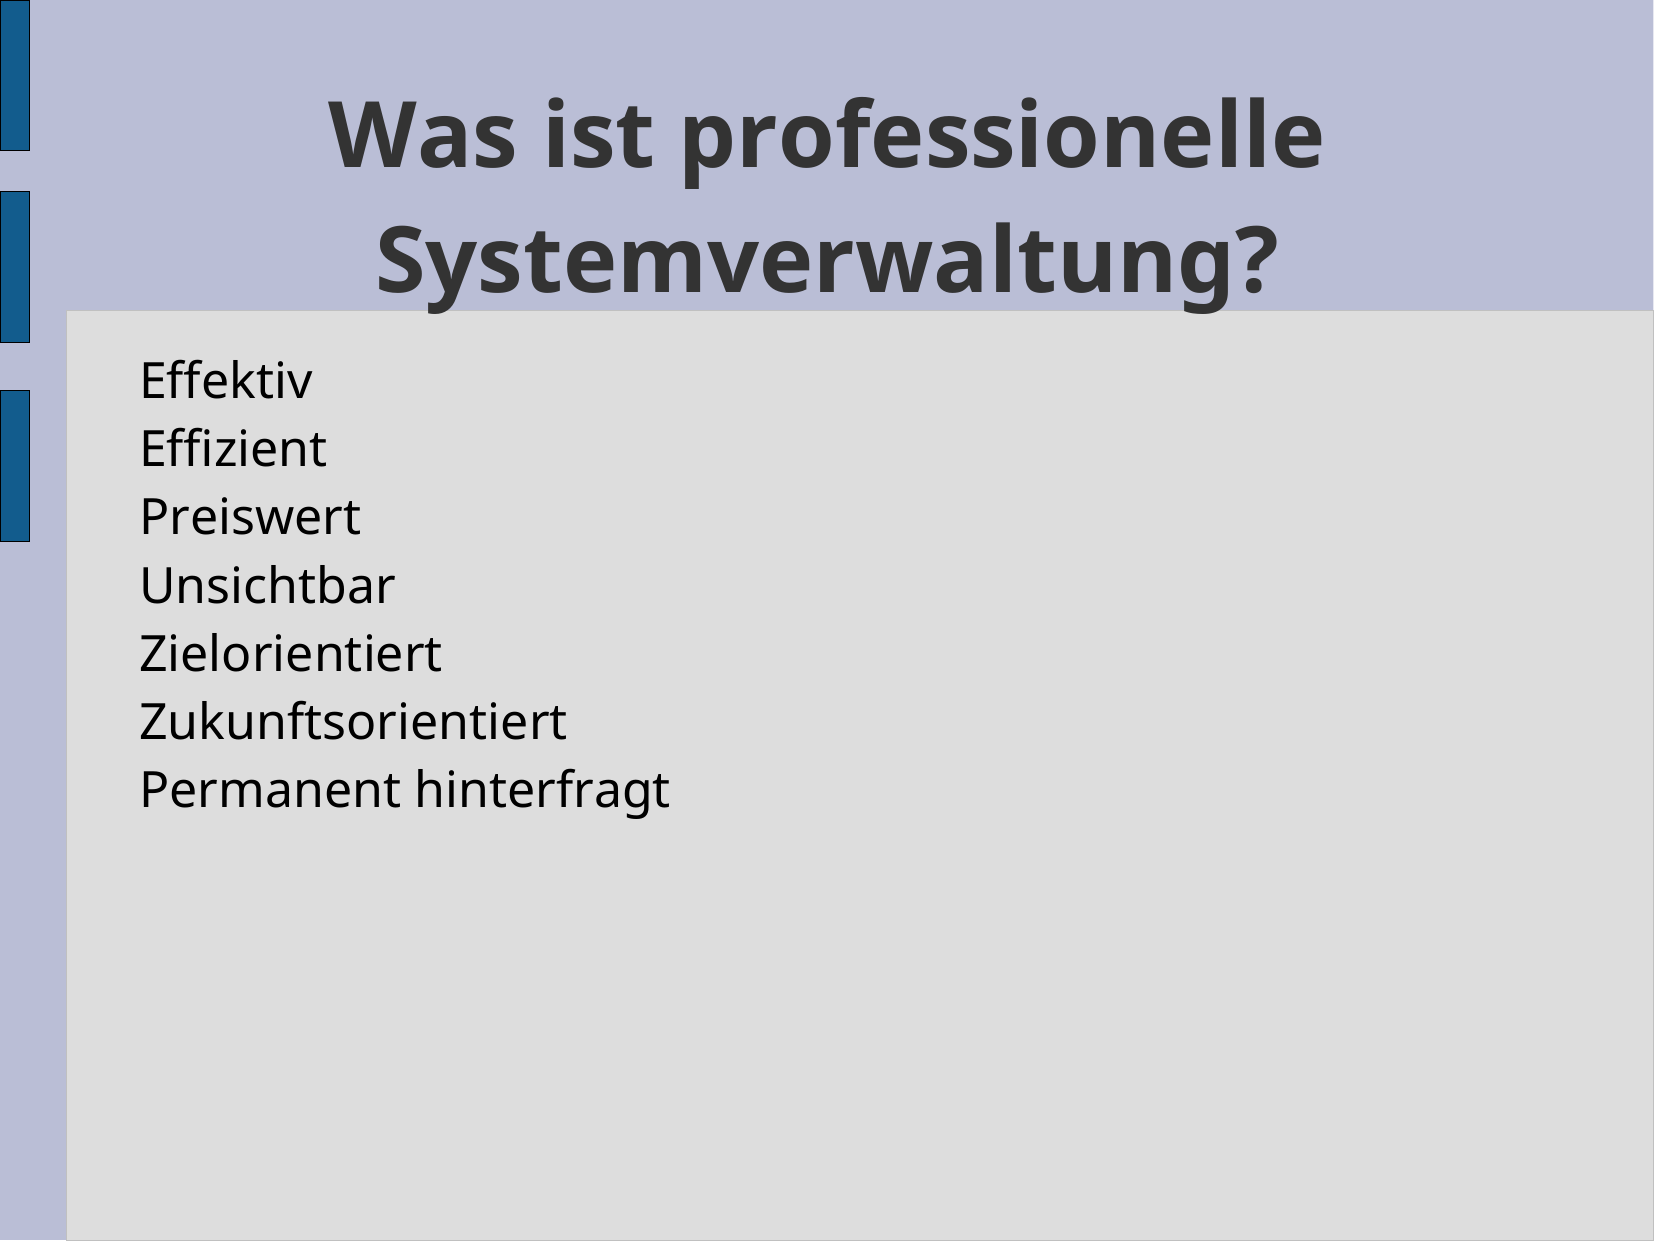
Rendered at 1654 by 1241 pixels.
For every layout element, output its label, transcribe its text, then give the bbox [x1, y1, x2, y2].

title Was ist professionelle Systemverwaltung? [121, 55, 1534, 334]
list Effektiv Effizient Preiswert Unsichtbar Zielorientiert Zukunftsorientiert Permanent hinterfragt [121, 344, 1534, 1127]
